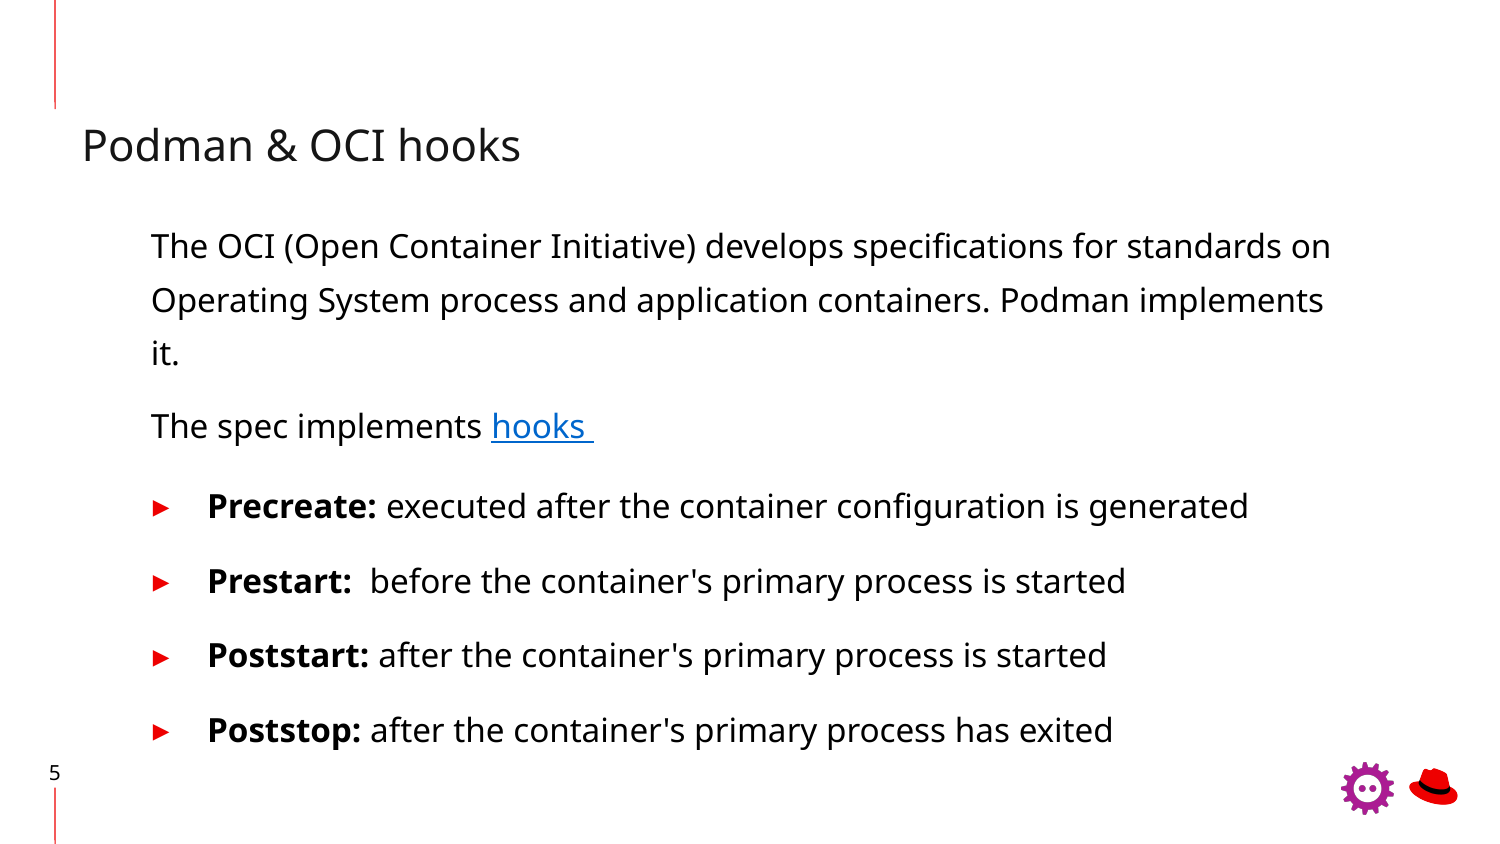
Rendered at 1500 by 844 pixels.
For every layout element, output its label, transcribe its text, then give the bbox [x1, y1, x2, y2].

picture [1409, 768, 1458, 805]
list The OCI (Open Container Initiative) develops specifications for standards on Operating System process and application containers. Podman implements it. The spec implements hooks Precreate: executed after the container configuration is generated Prestart: before the container's primary process is started Poststart: after the container's primary process is started Poststop: after the container's primary process has exited [150, 210, 1350, 763]
title Podman & OCI hooks [81, 101, 1044, 153]
slide_number <number> [20, 774, 89, 788]
picture [1341, 762, 1394, 815]
